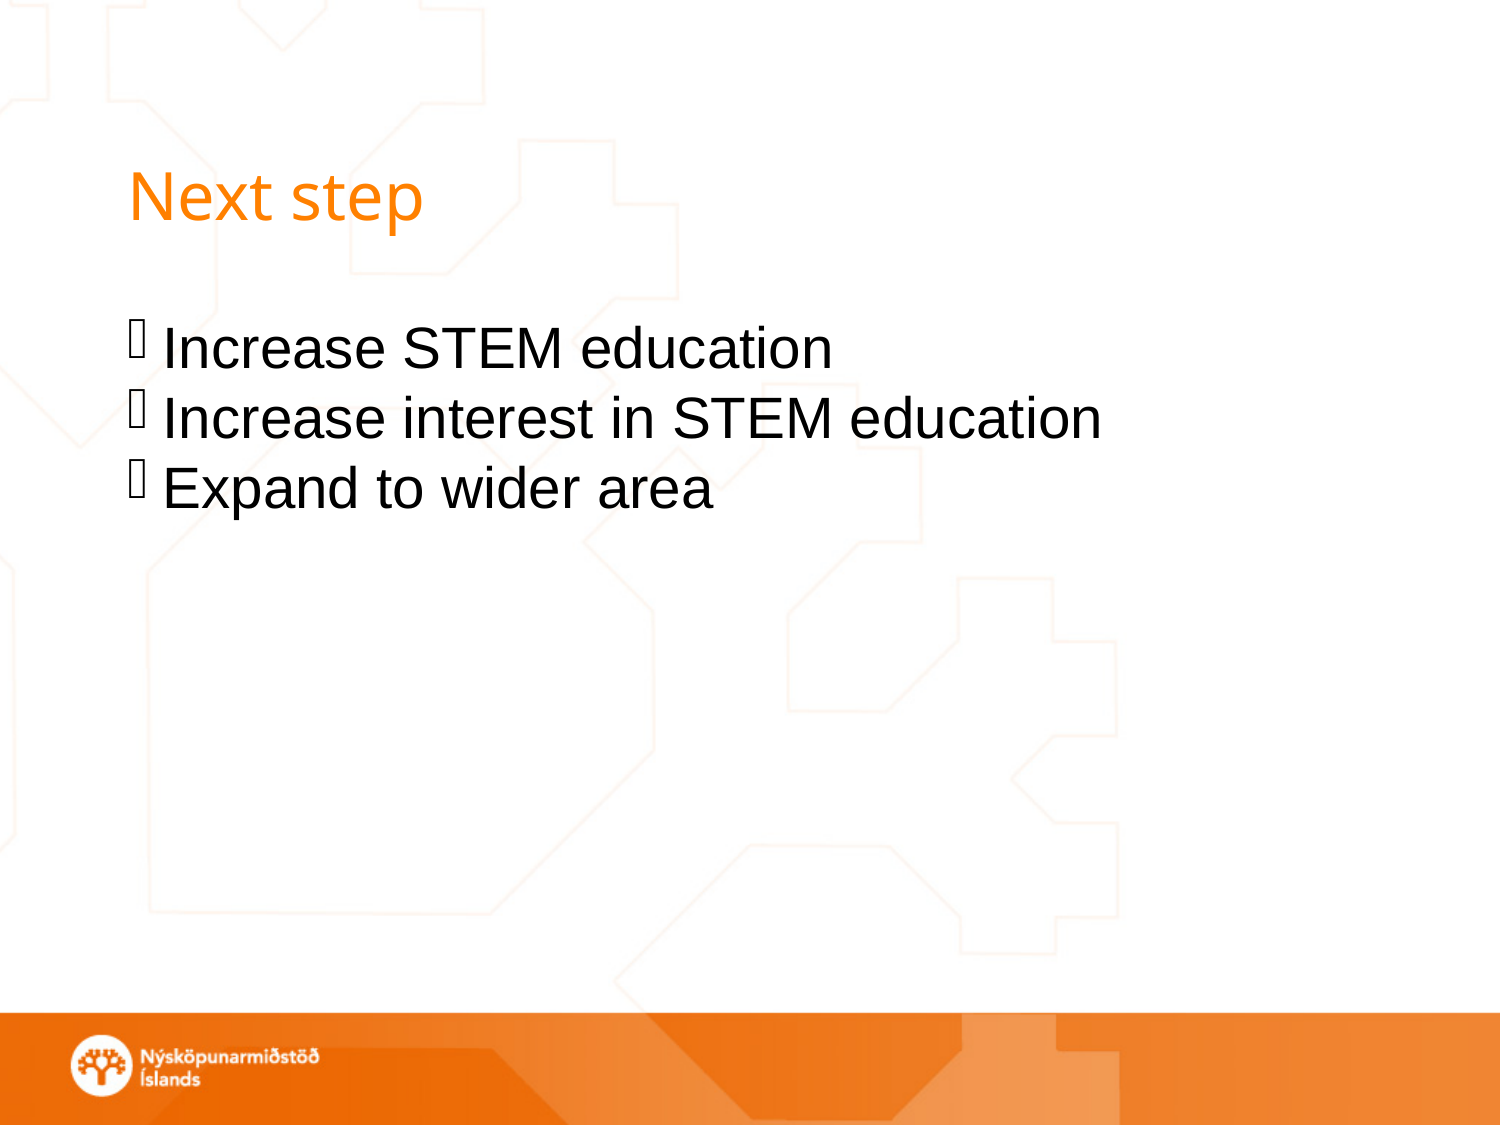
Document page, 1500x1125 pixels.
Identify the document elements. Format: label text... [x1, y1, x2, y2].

picture [0, 0, 1500, 1125]
text_box Increase STEM education Increase interest in STEM education Expand to wider area [112, 302, 1388, 978]
text_box Next step [112, 99, 1388, 288]
